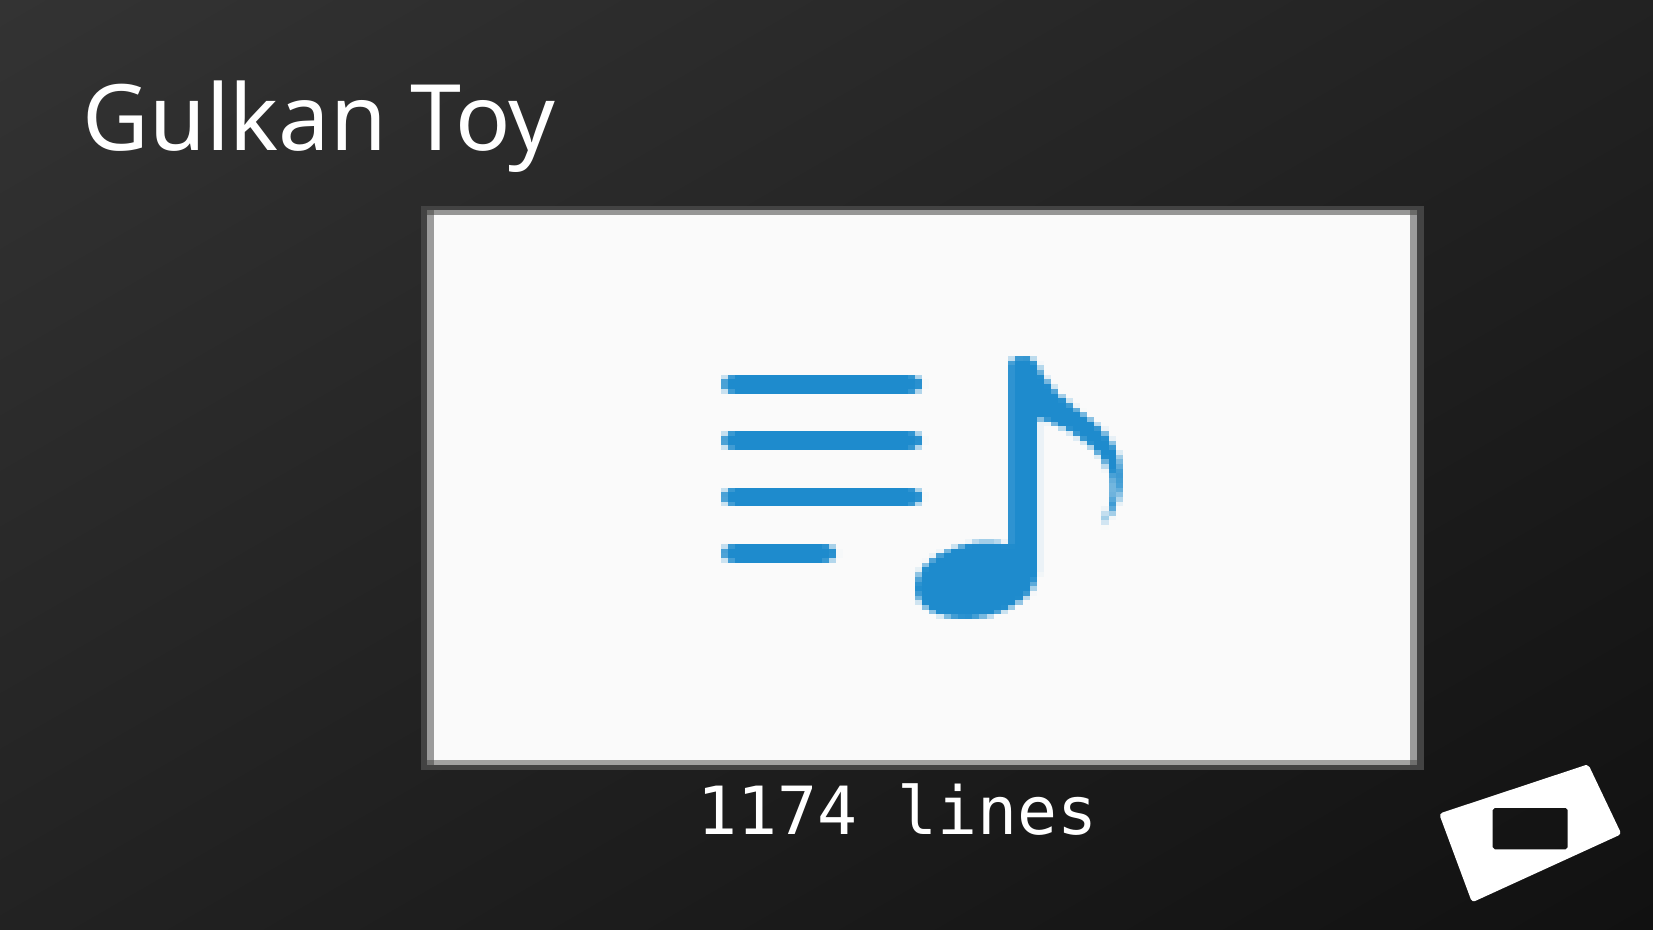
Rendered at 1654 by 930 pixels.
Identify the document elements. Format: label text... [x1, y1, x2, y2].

text_box 1174 lines [270, 765, 1456, 916]
title Gulkan Toy [82, 37, 1571, 193]
text_box [420, 205, 1426, 765]
picture [1456, 765, 1621, 902]
